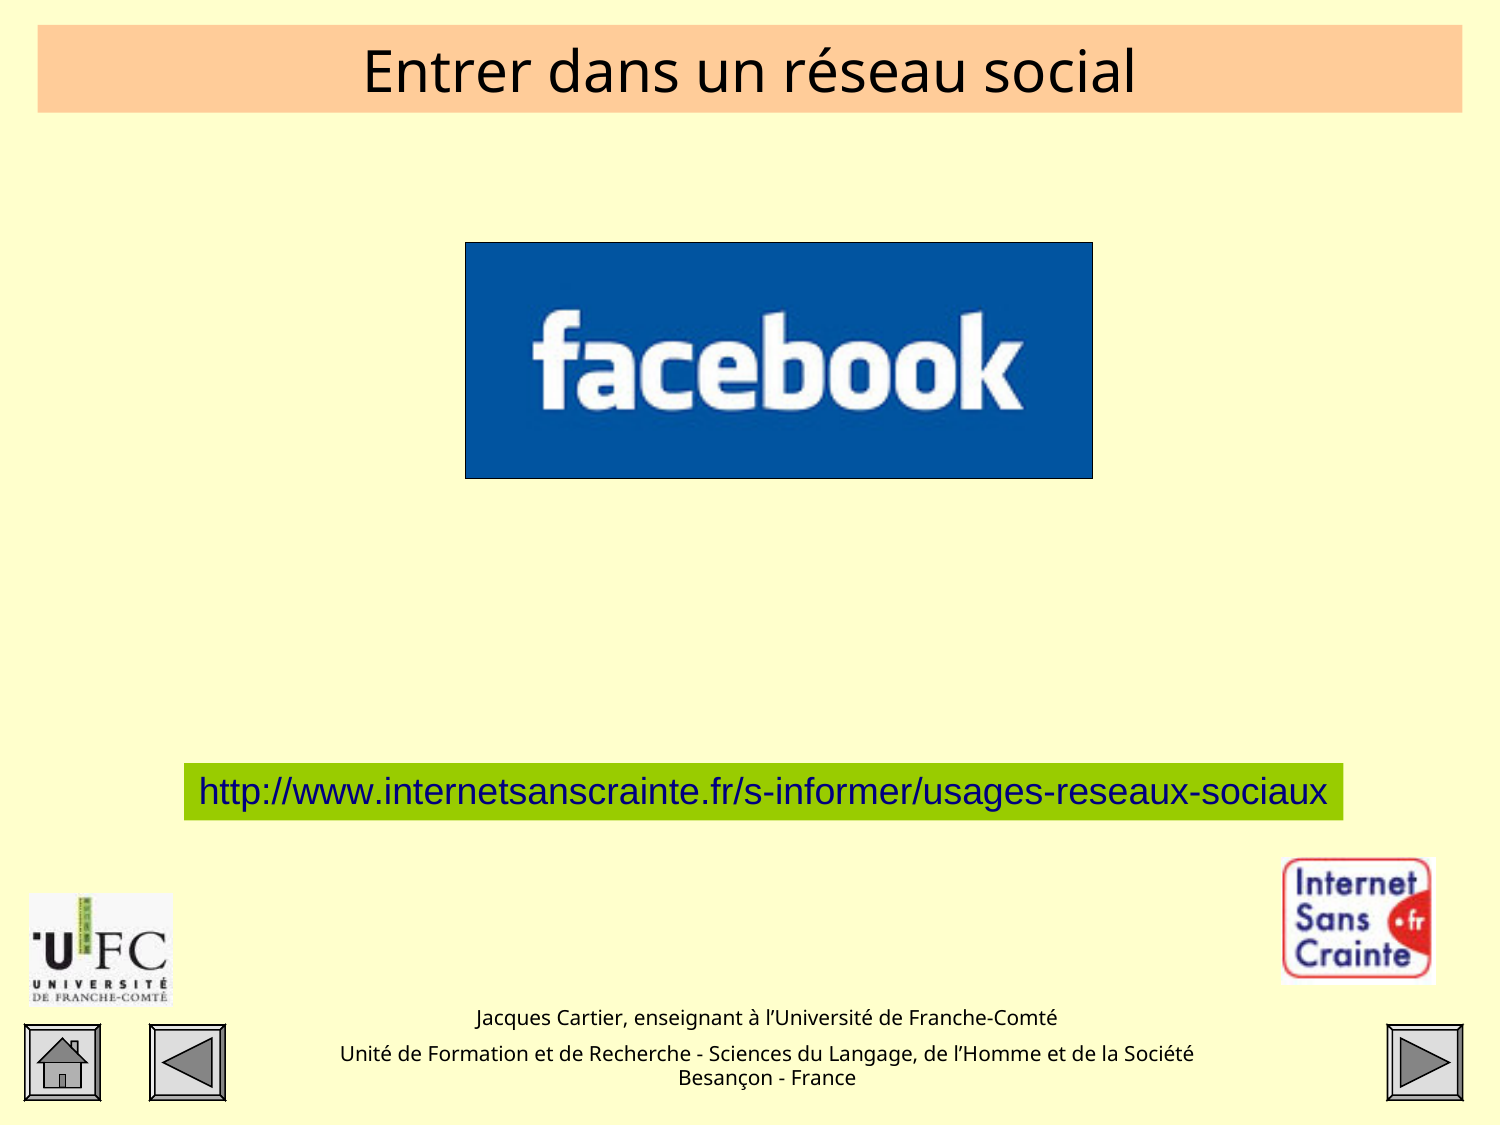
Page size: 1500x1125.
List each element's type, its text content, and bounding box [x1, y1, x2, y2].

picture [29, 893, 173, 1007]
title Entrer dans un réseau social [37, 24, 1463, 113]
text_box http://www.internetsanscrainte.fr/s-informer/usages-reseaux-sociaux [184, 763, 1344, 821]
picture [1281, 857, 1436, 985]
picture [466, 243, 1092, 478]
